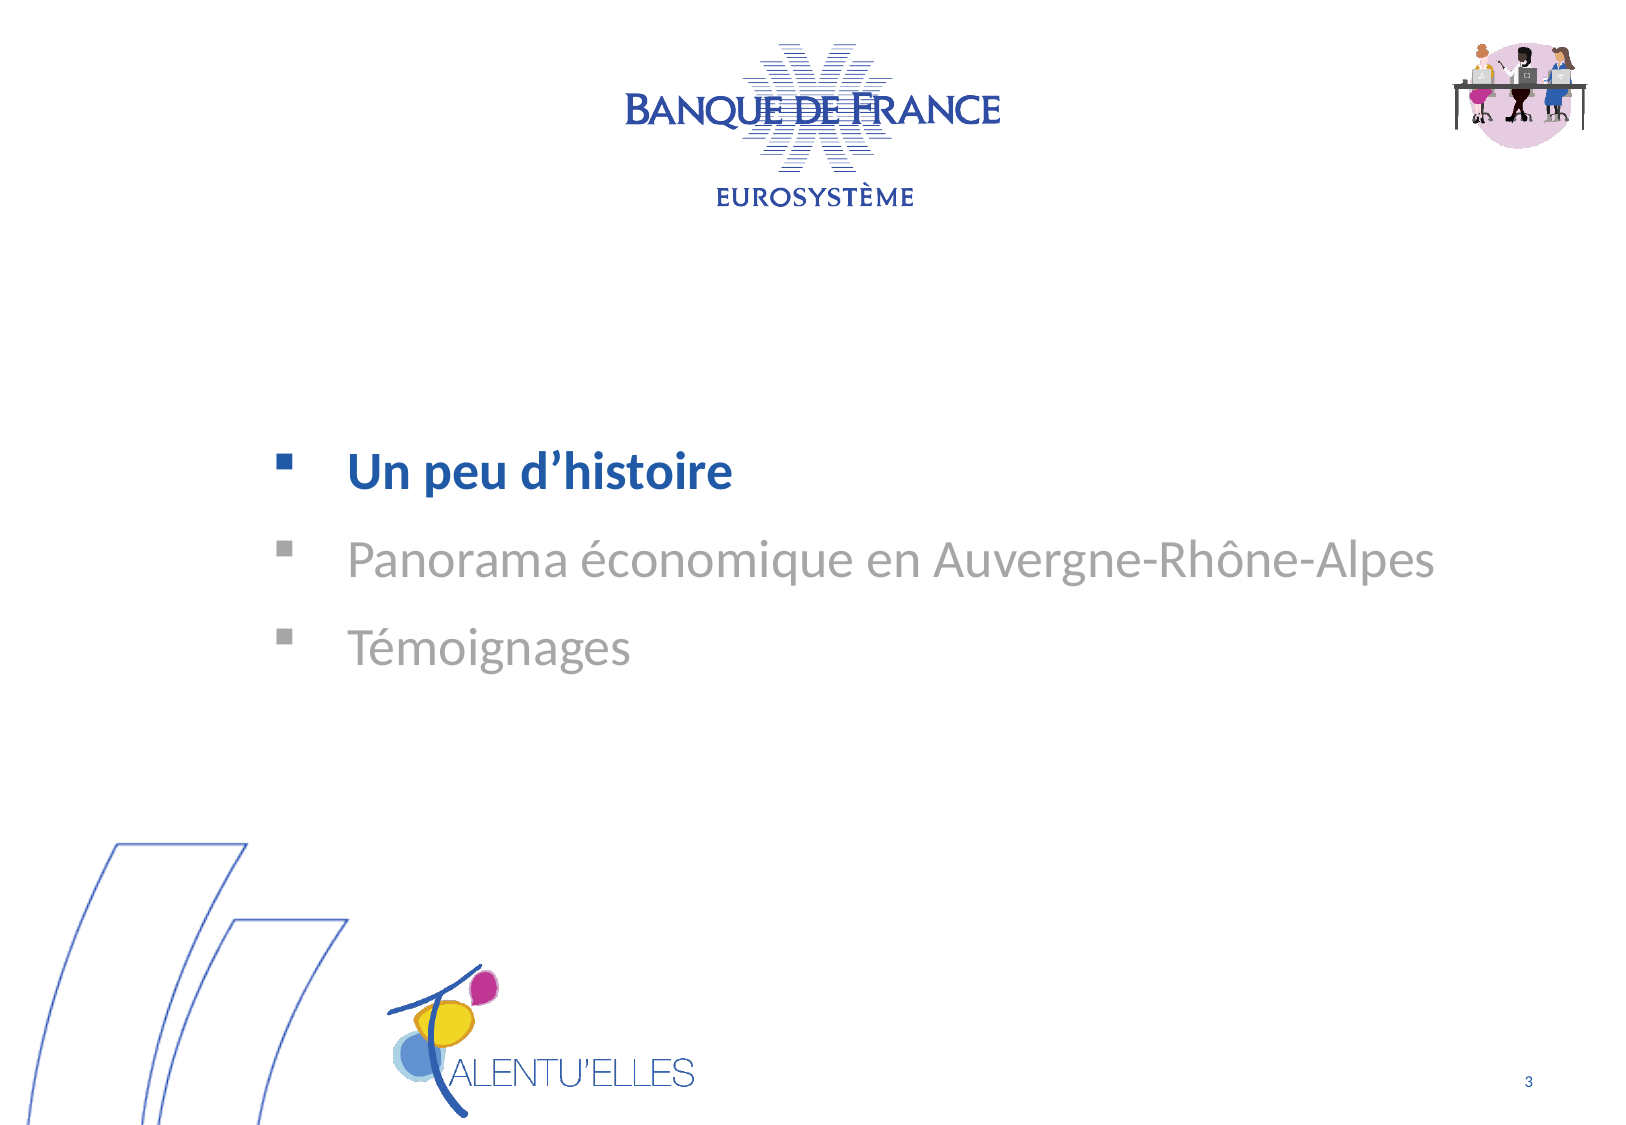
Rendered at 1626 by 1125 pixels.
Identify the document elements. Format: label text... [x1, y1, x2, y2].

picture [624, 41, 1001, 208]
picture [0, 656, 1007, 1125]
text_box Un peu d’histoire Panorama économique en Auvergne-Rhône-Alpes Témoignages [257, 340, 1498, 772]
picture [1439, 17, 1602, 195]
slide_number <numéro> [1452, 1062, 1549, 1123]
